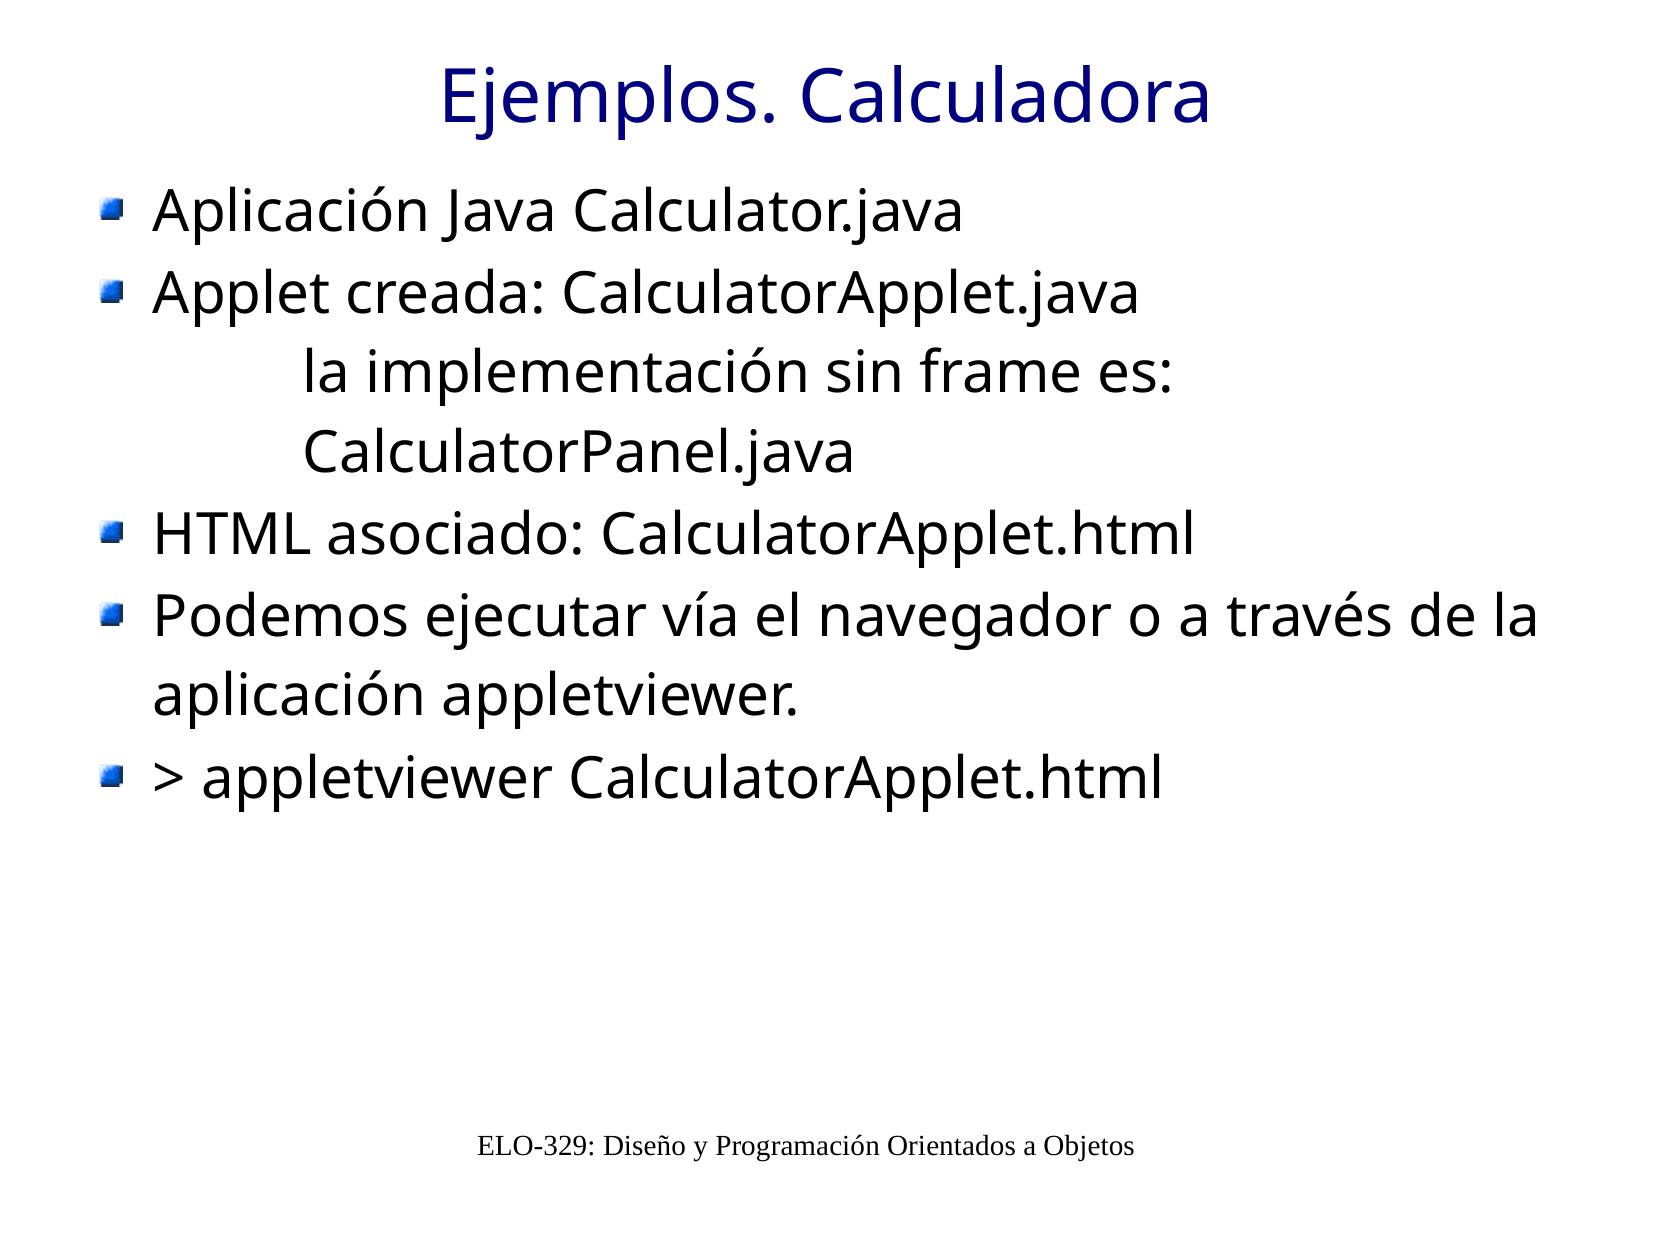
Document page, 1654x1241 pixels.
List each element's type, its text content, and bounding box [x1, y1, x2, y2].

title Ejemplos. Calculadora [82, 43, 1571, 145]
list Aplicación Java Calculator.java Applet creada: CalculatorApplet.java la implementación sin frame es: CalculatorPanel.java HTML asociado: CalculatorApplet.html Podemos ejecutar vía el navegador o a través de la aplicación appletviewer. > appletviewer CalculatorApplet.html [81, 169, 1571, 1099]
